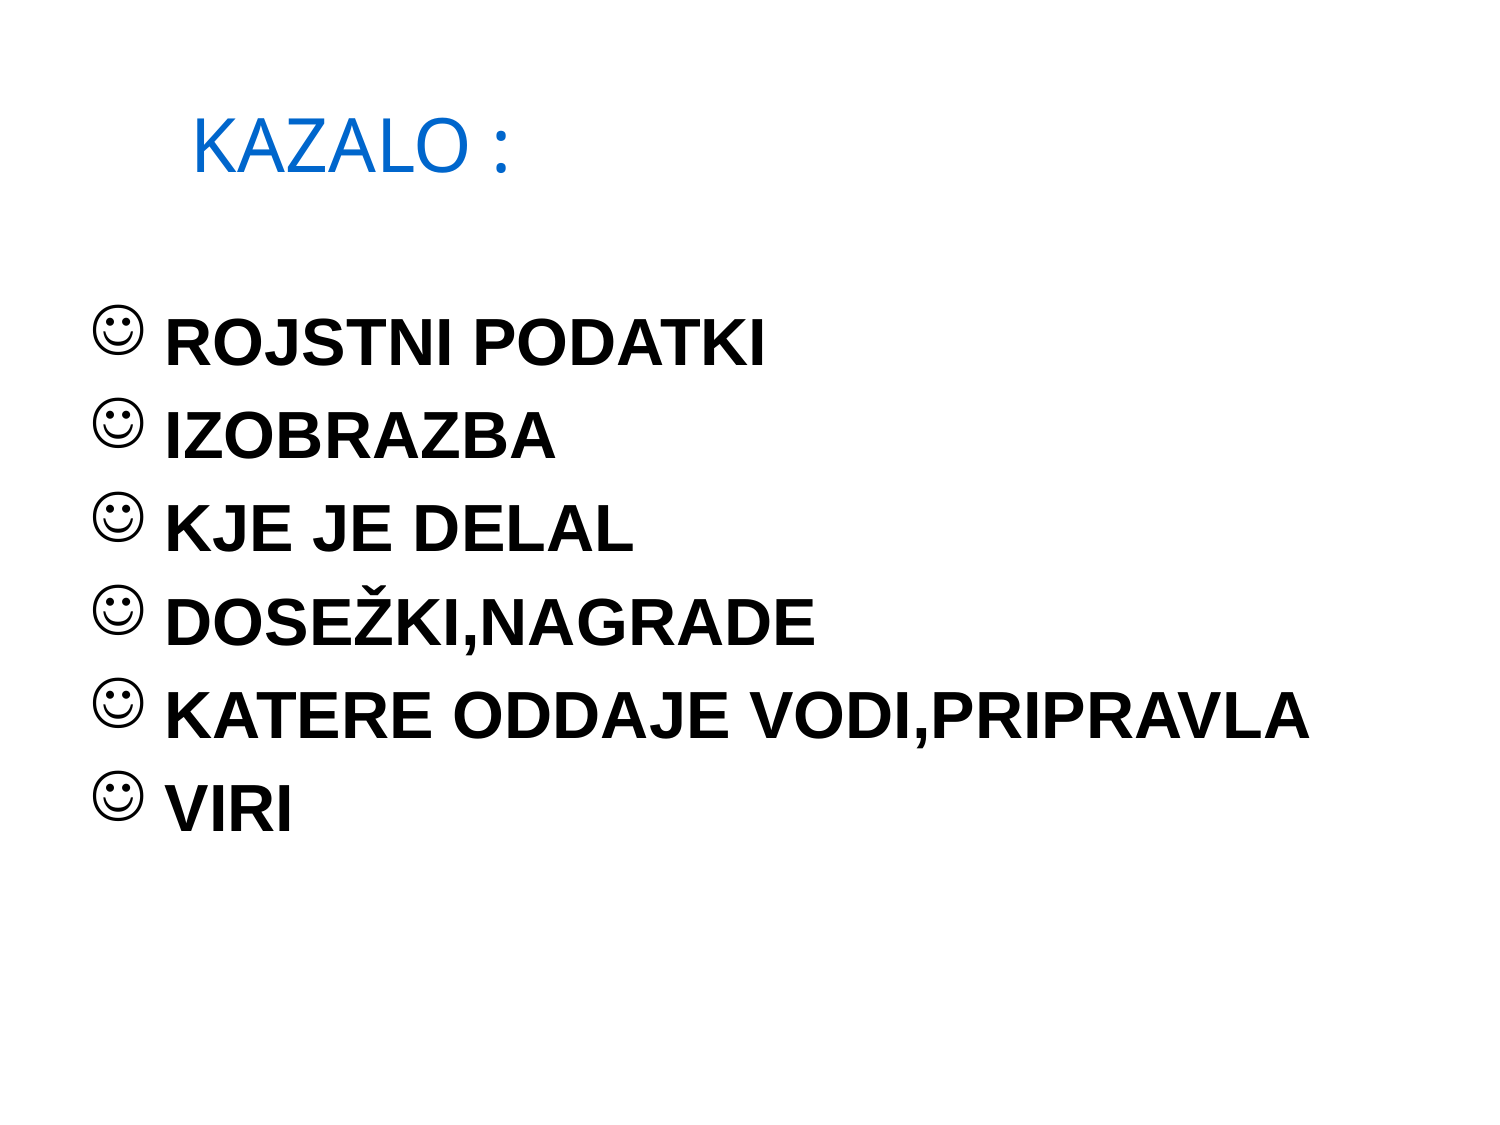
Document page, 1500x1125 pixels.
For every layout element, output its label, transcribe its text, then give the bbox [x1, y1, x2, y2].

list ROJSTNI PODATKI IZOBRAZBA KJE JE DELAL DOSEŽKI,NAGRADE KATERE ODDAJE VODI,PRIPRAVLA VIRI [75, 290, 1425, 1005]
text_box KAZALO : [76, 90, 626, 244]
